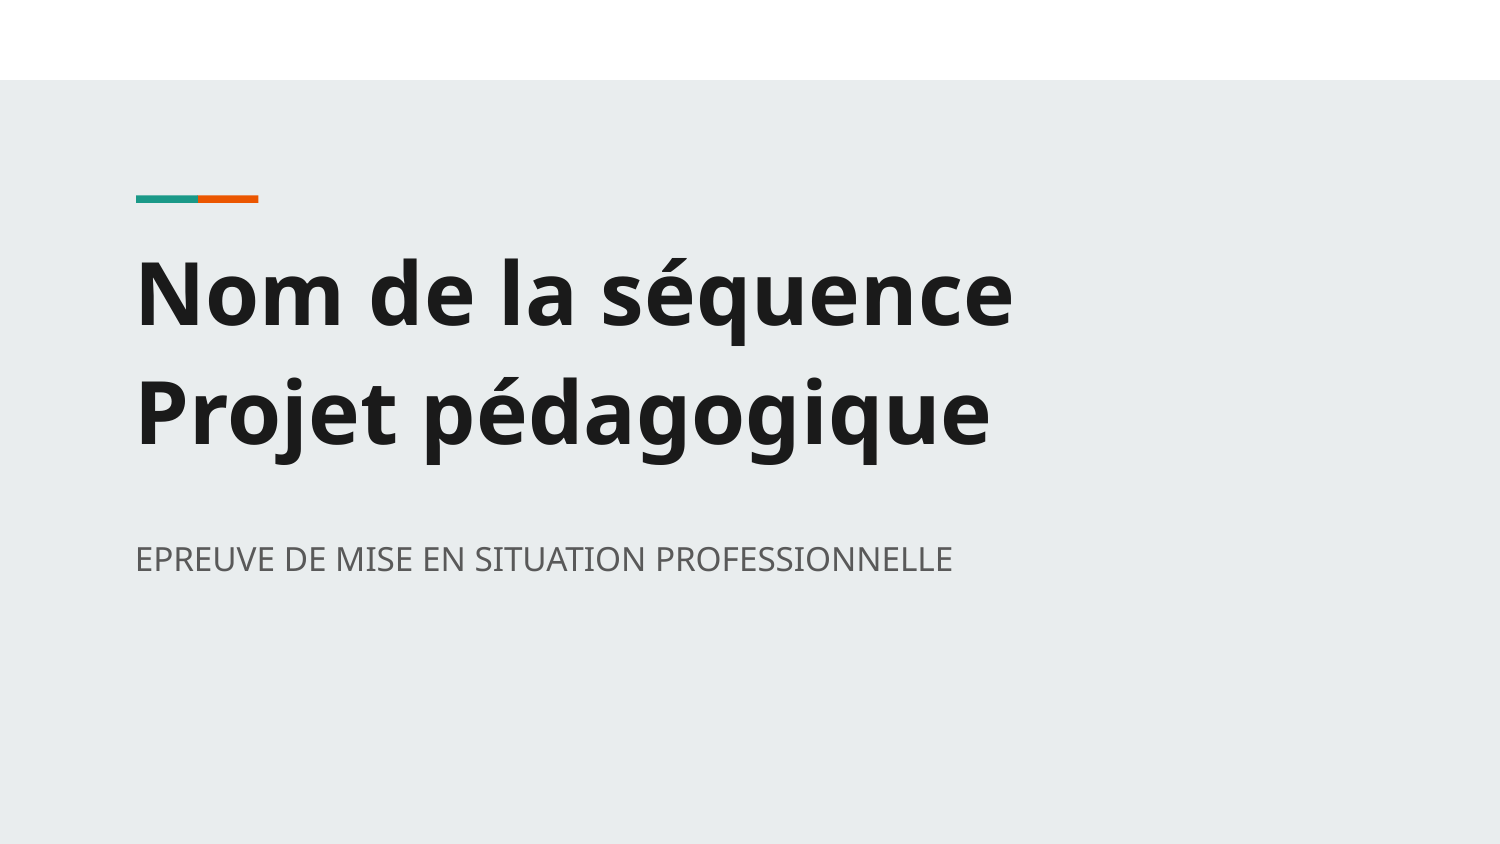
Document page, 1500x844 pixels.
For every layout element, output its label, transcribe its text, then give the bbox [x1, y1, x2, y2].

title Nom de la séquence Projet pédagogique [119, 216, 1381, 490]
subtitle EPREUVE DE MISE EN SITUATION PROFESSIONNELLE [119, 520, 1381, 610]
